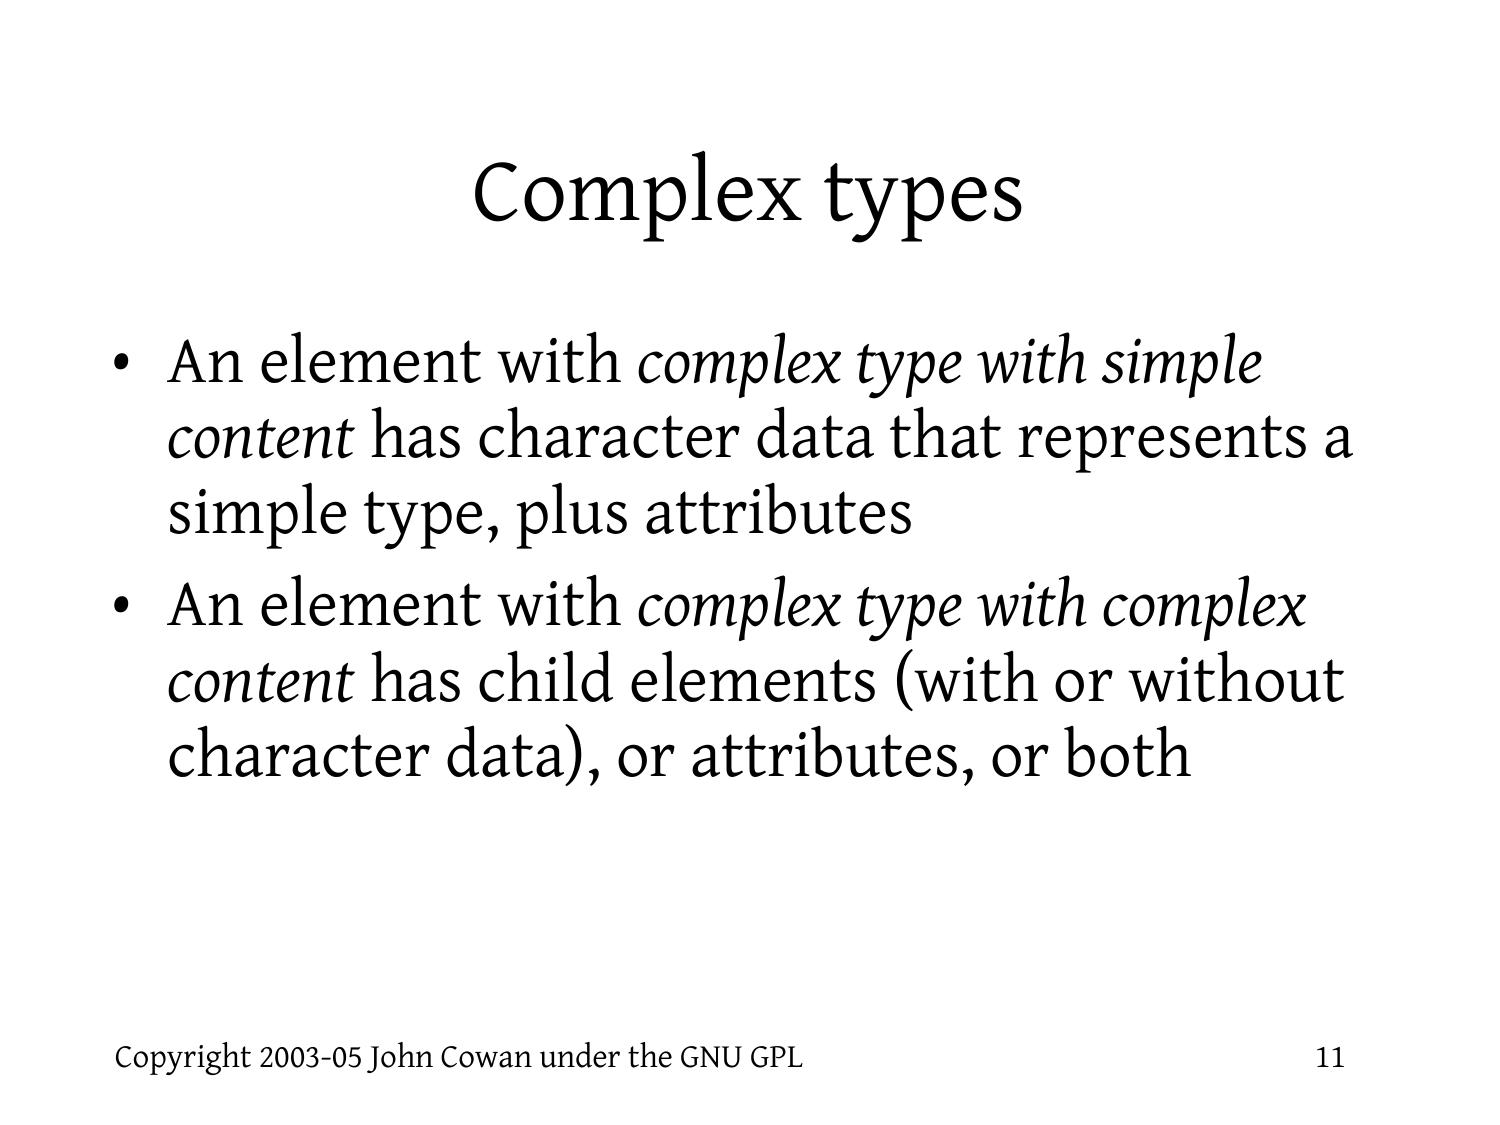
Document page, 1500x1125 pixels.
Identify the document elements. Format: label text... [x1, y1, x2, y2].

title Complex types [112, 62, 1387, 324]
list An element with complex type with simple content has character data that represents a simple type, plus attributes An element with complex type with complex content has child elements (with or without character data), or attributes, or both [112, 324, 1387, 1000]
